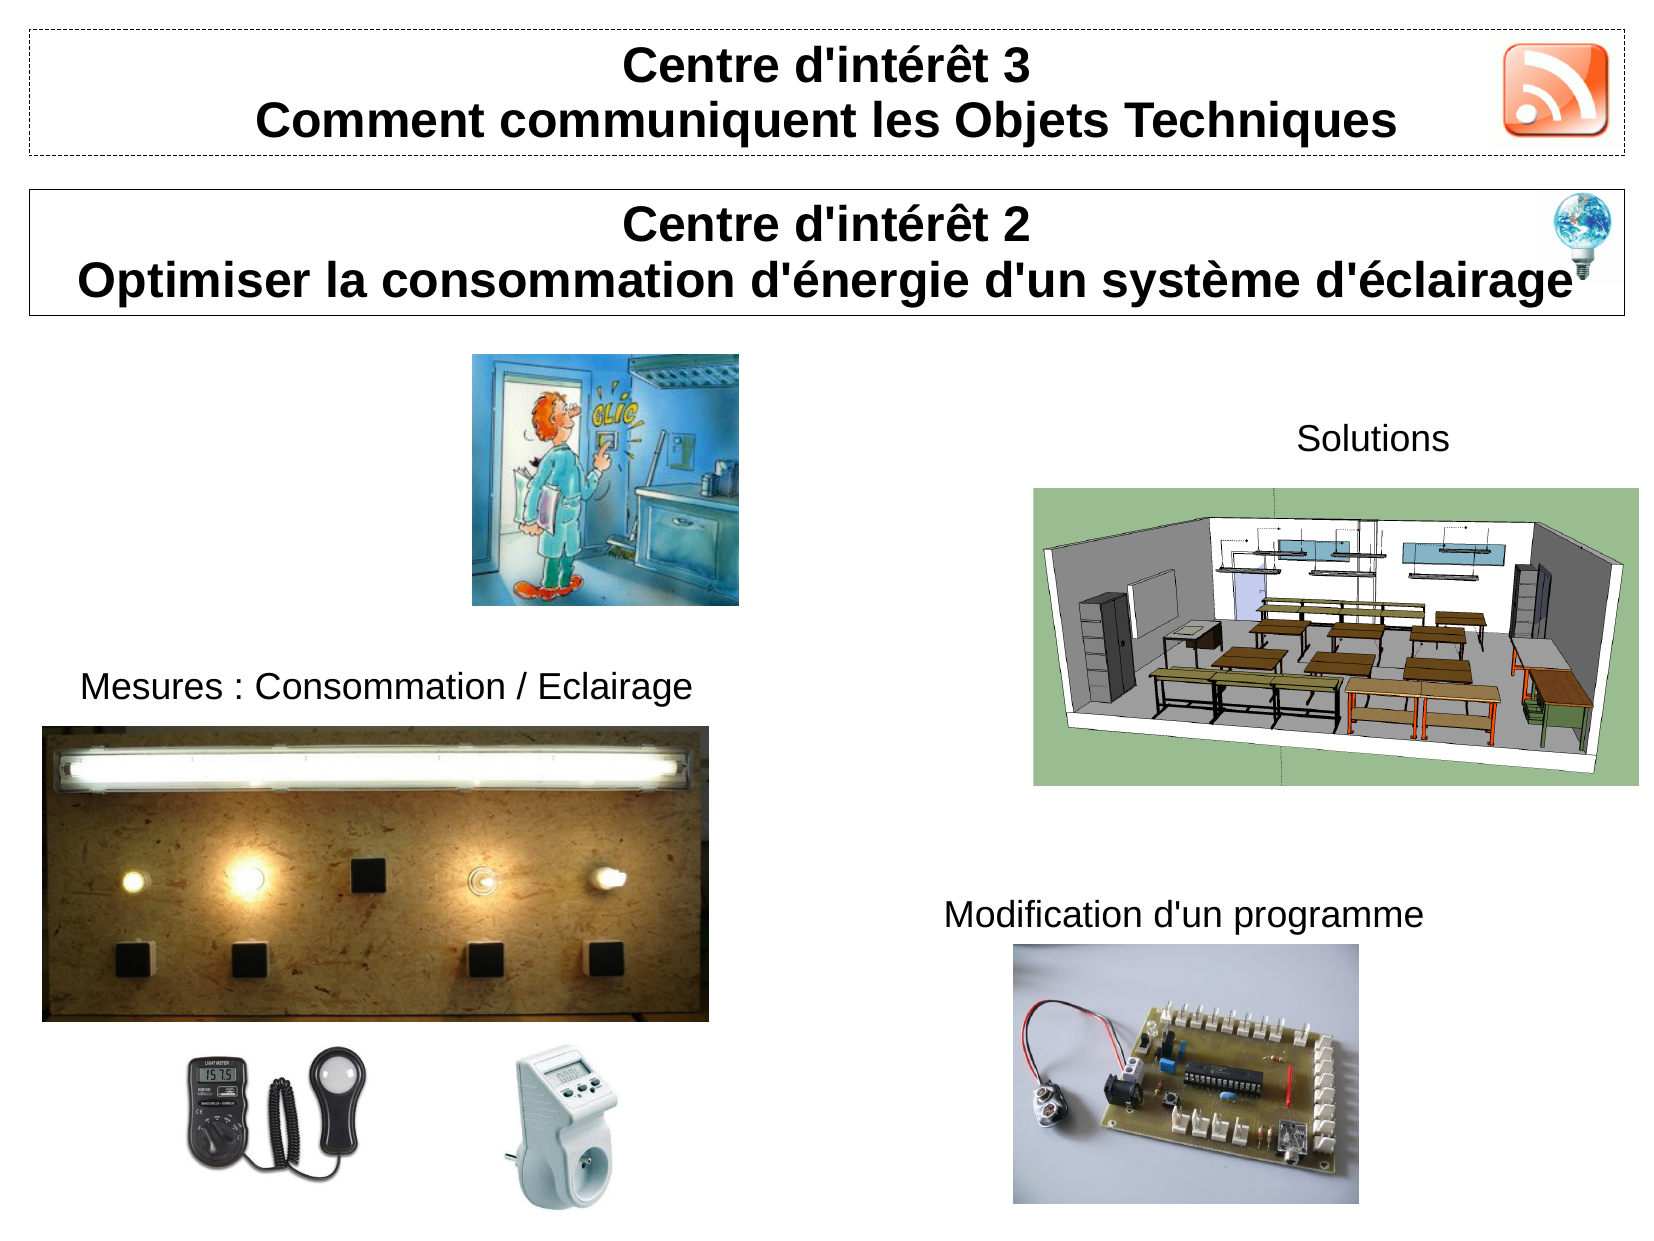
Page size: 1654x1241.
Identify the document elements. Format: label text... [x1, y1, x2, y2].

picture [1033, 488, 1639, 786]
text_box Mesures : Consommation / Eclairage [64, 657, 715, 715]
text_box Solutions [1151, 409, 1595, 467]
picture [471, 1037, 650, 1217]
picture [472, 354, 739, 606]
picture [177, 1039, 374, 1188]
text_box Centre d'intérêt 2 Optimiser la consommation d'énergie d'un système d'éclairage [29, 189, 1625, 316]
picture [1535, 188, 1633, 286]
picture [1013, 944, 1359, 1204]
text_box Modification d'un programme [927, 885, 1441, 945]
picture [42, 726, 709, 1022]
text_box Centre d'intérêt 3 Comment communiquent les Objets Techniques [29, 29, 1625, 156]
